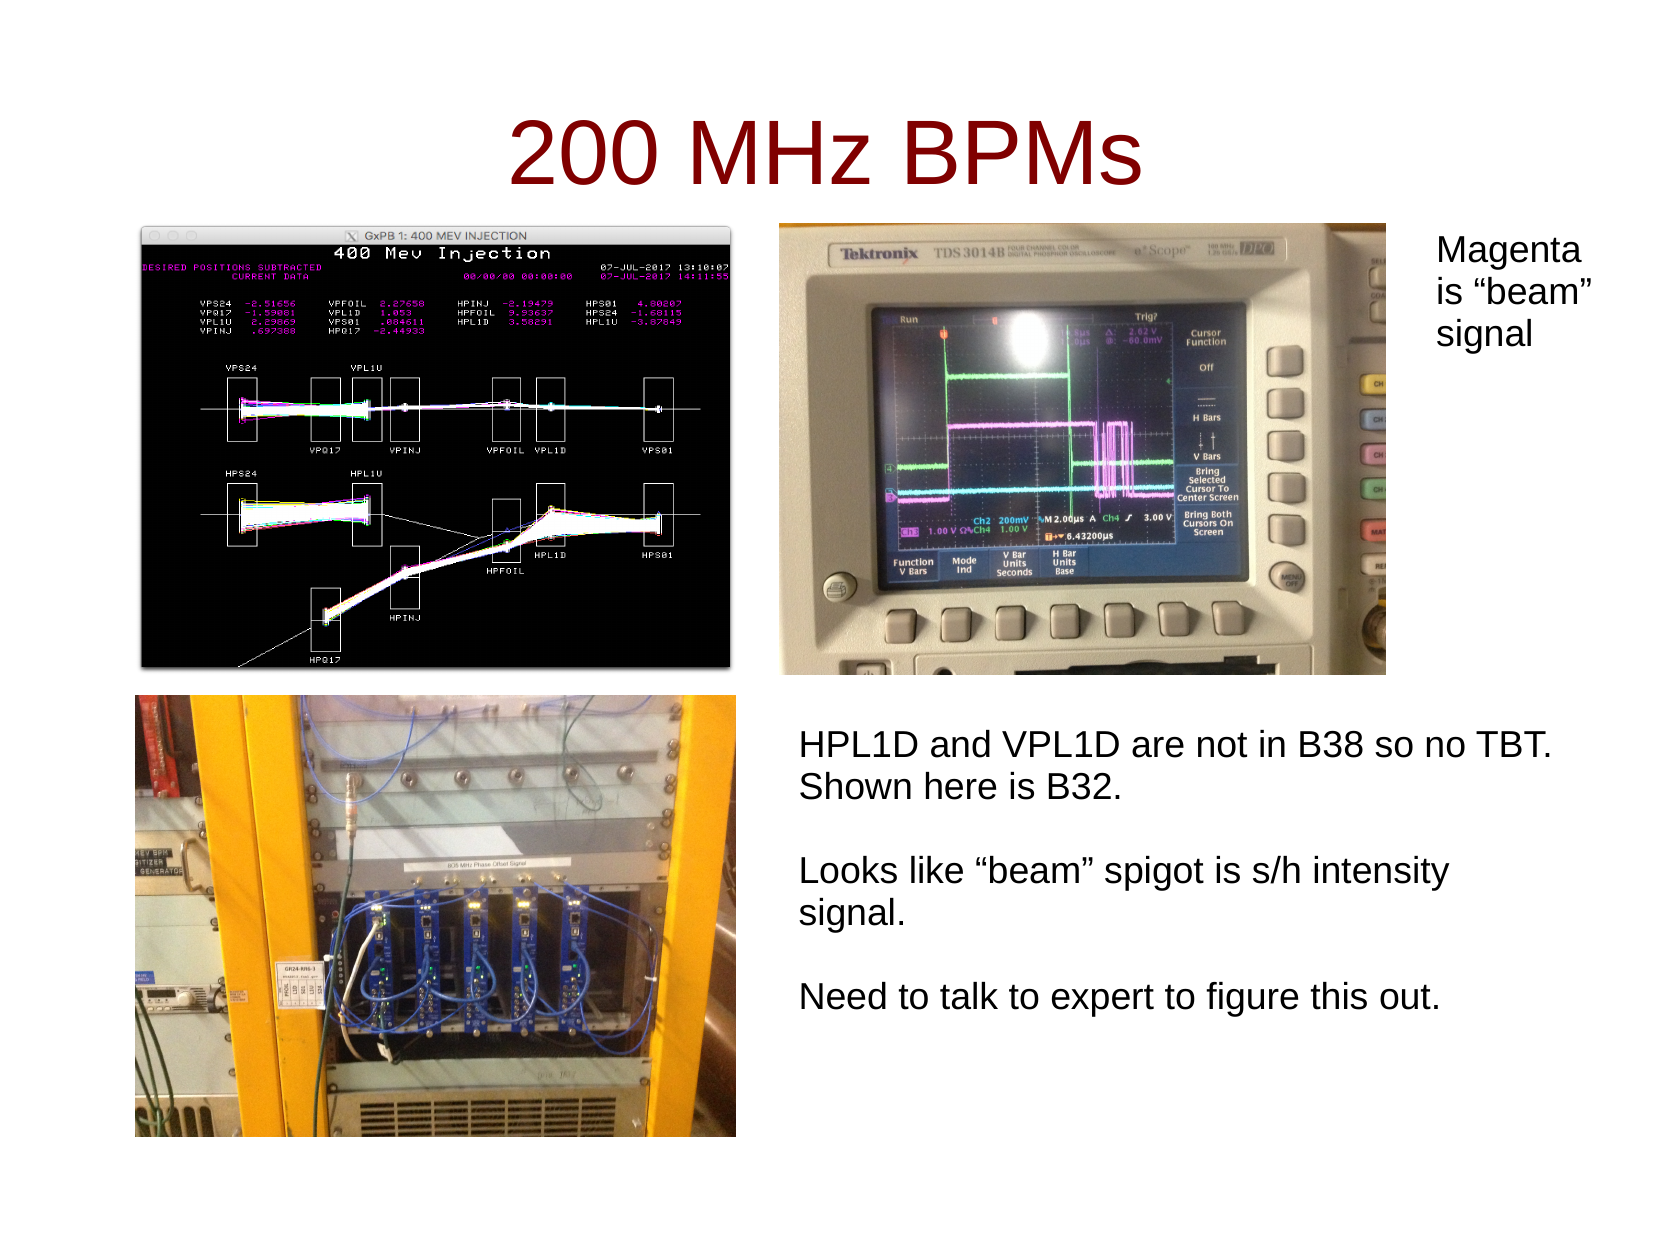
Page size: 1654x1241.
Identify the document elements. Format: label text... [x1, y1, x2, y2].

picture [779, 223, 1386, 675]
title 200 MHz BPMs [82, 49, 1571, 257]
text_box Magenta is “beam” signal [1421, 221, 1621, 361]
picture [135, 223, 736, 675]
picture [135, 695, 736, 1137]
text_box HPL1D and VPL1D are not in B38 so no TBT. Shown here is B32. Looks like “beam” spigot is s/h intensity signal. Need to talk to expert to figure this out. [783, 716, 1583, 1022]
